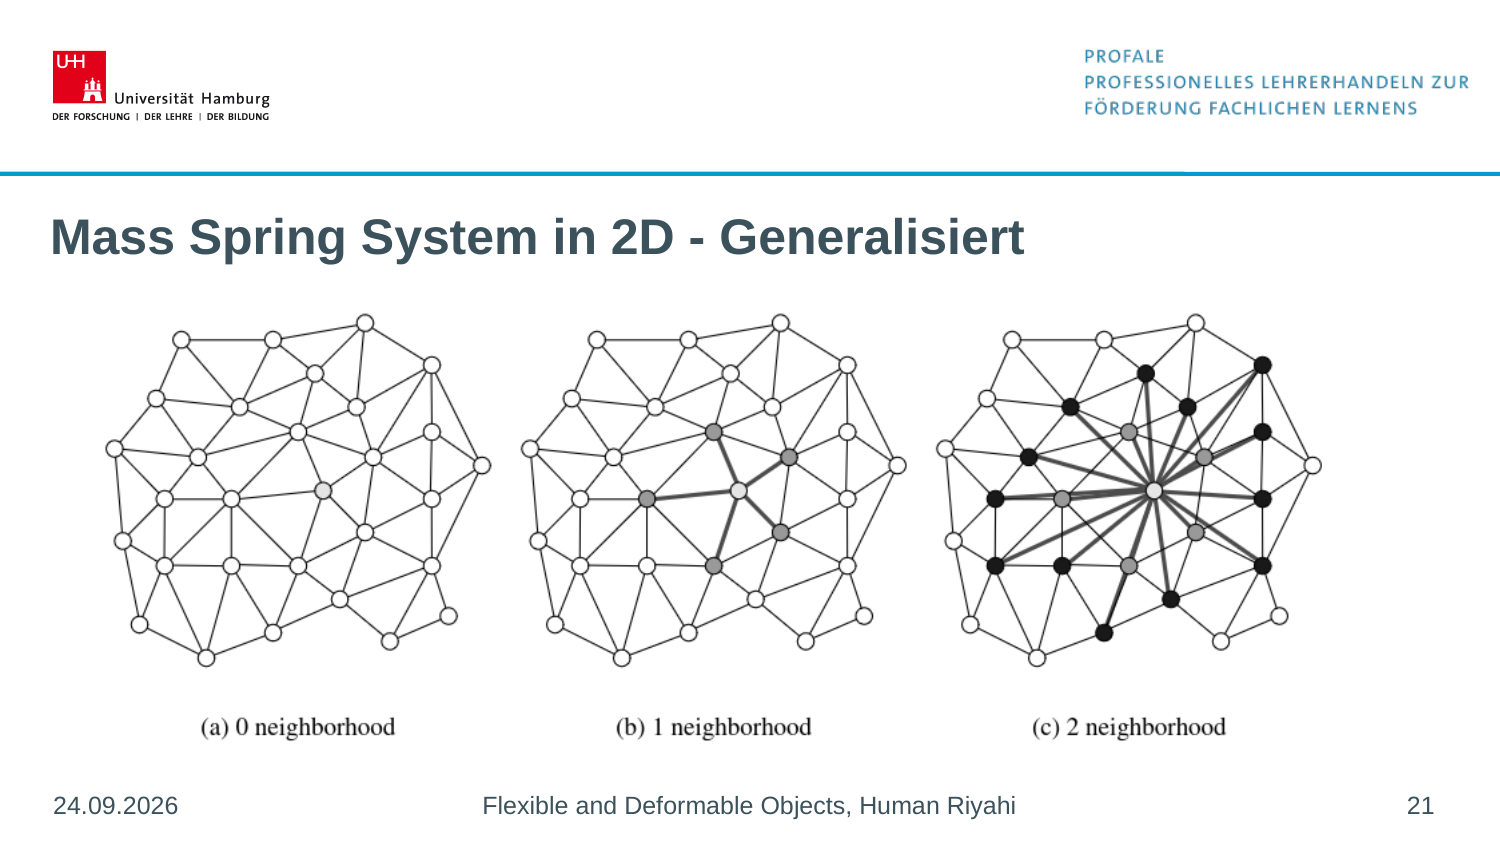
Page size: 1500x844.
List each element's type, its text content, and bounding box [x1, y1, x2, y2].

text_box Flexible and Deformable Objects, Human Riyahi [454, 782, 1046, 827]
picture [0, 0, 322, 147]
text_box <number> [1084, 781, 1435, 827]
title Mass Spring System in 2D - Generalisiert [35, 197, 1436, 280]
text_box 08.07.2026 [53, 782, 404, 827]
picture [1085, 48, 1469, 115]
picture [91, 279, 1358, 762]
